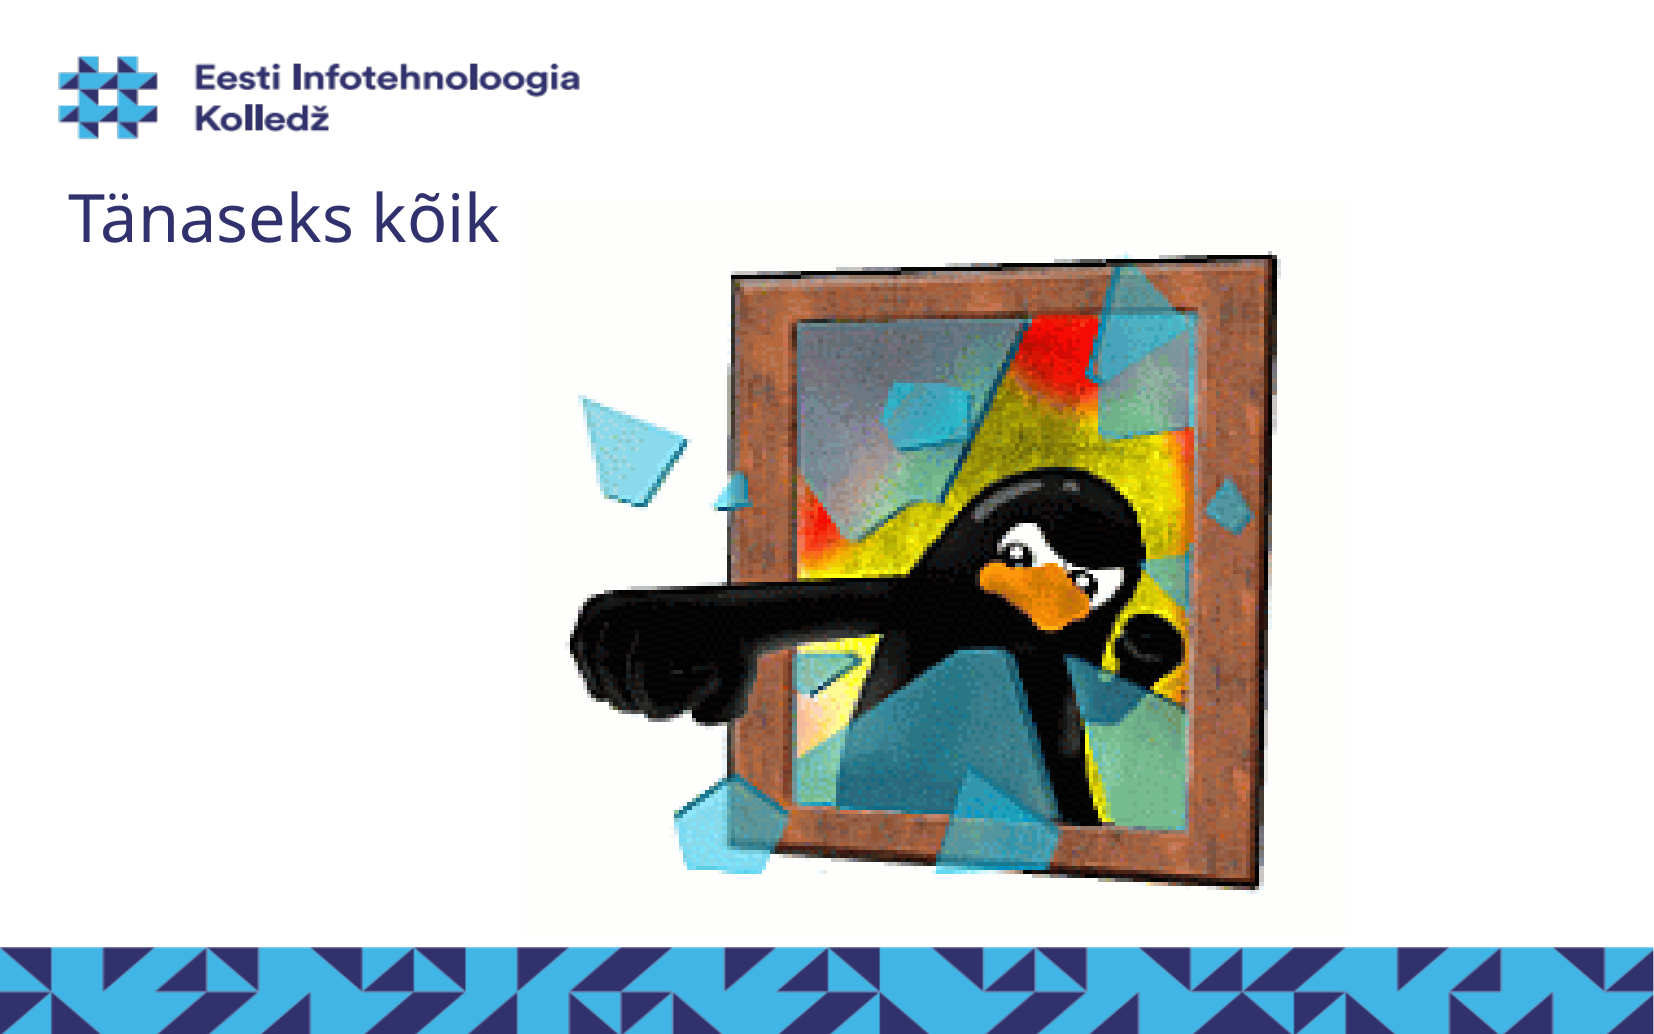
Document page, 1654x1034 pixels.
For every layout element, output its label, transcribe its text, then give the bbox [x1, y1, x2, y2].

title Tänaseks kõik [68, 147, 1536, 286]
picture [522, 200, 1347, 938]
